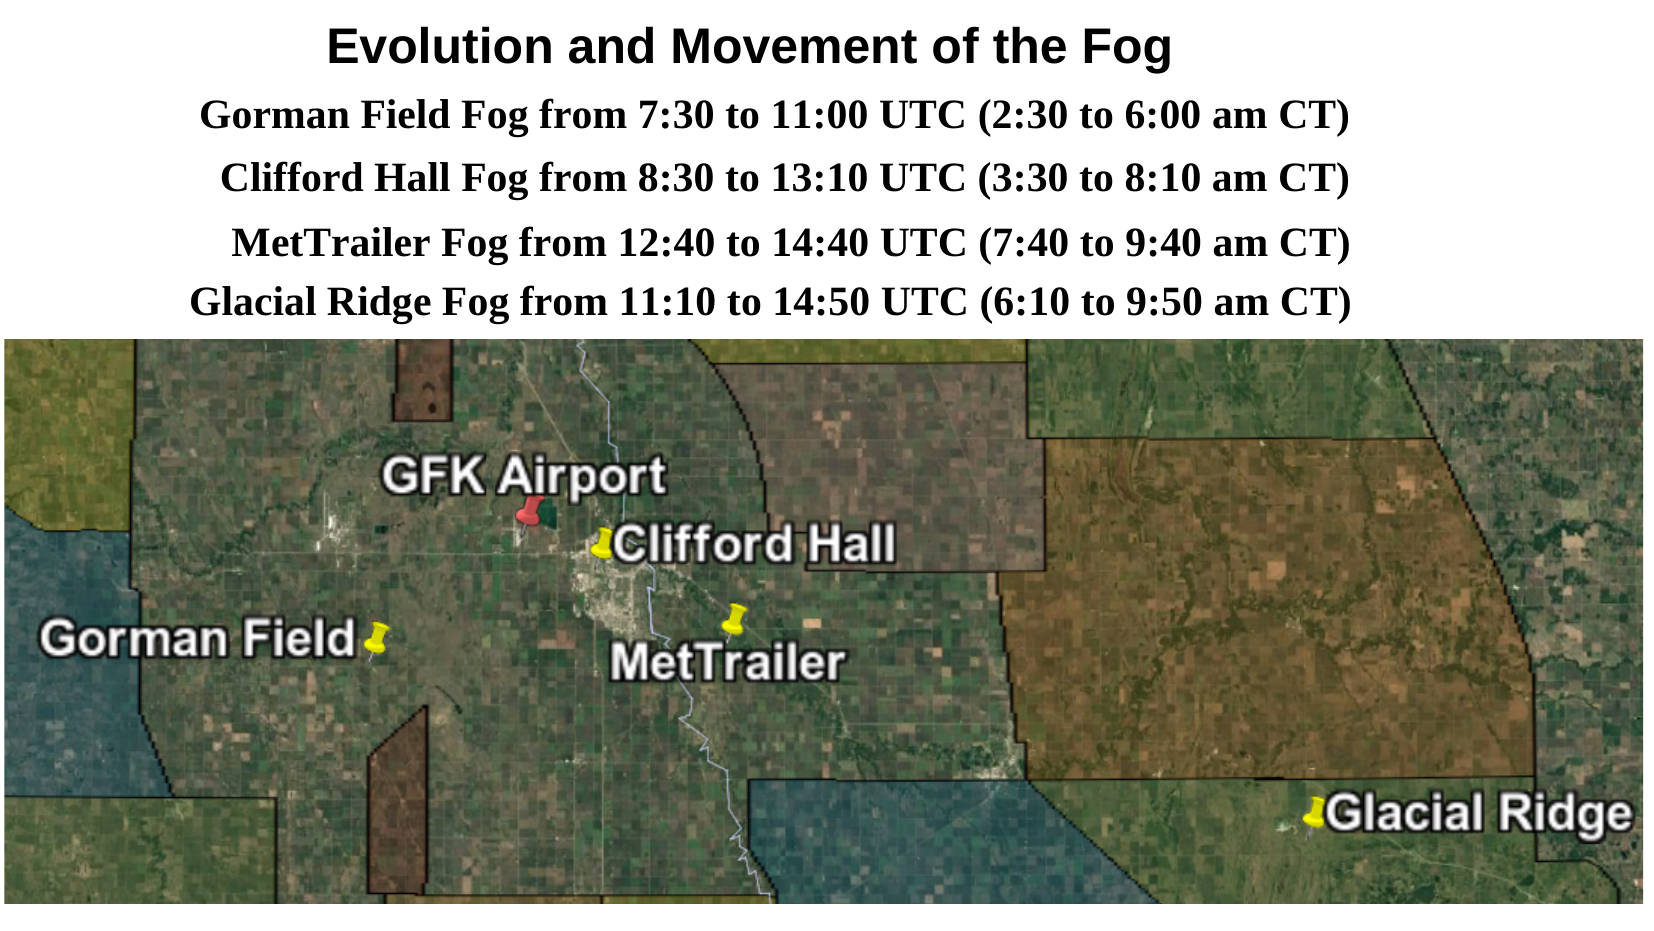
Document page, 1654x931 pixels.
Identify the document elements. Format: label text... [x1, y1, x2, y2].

text_box Glacial Ridge Fog from 11:10 to 14:50 UTC (6:10 to 9:50 am CT) [174, 266, 1368, 332]
title Evolution and Movement of the Fog [0, 5, 1501, 82]
picture [4, 339, 1644, 904]
text_box Clifford Hall Fog from 8:30 to 13:10 UTC (3:30 to 8:10 am CT) [205, 141, 1367, 208]
text_box MetTrailer Fog from 12:40 to 14:40 UTC (7:40 to 9:40 am CT) [216, 207, 1367, 266]
text_box Gorman Field Fog from 7:30 to 11:00 UTC (2:30 to 6:00 am CT) [184, 78, 1367, 145]
